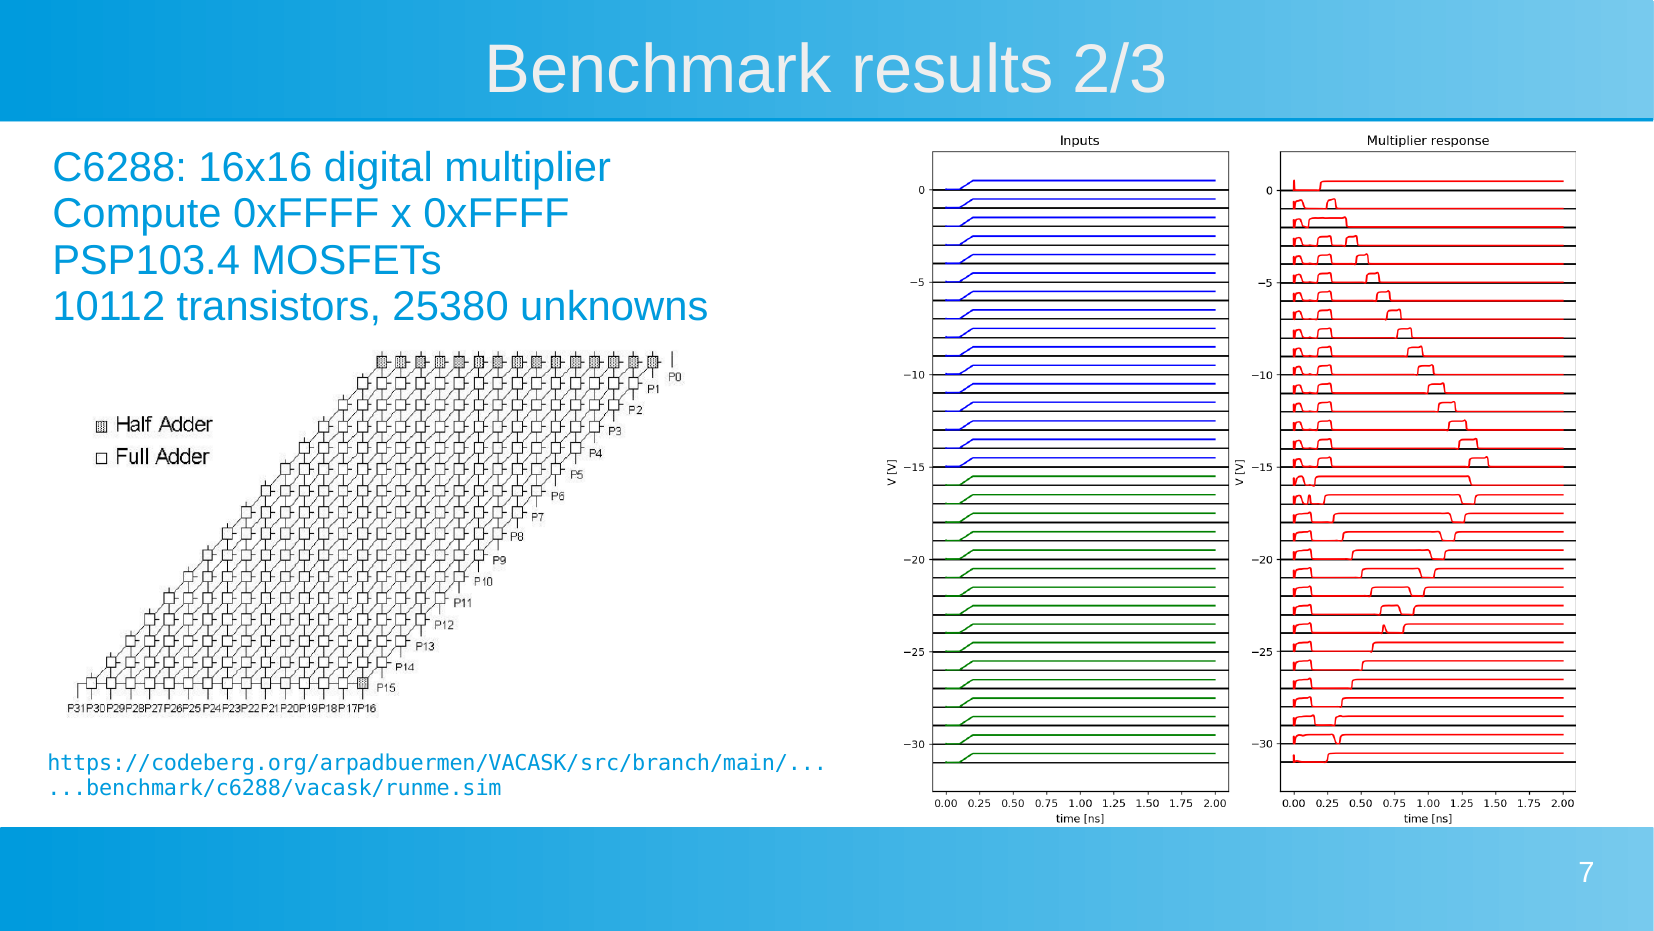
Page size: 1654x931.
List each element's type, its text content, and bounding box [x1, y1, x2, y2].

title Benchmark results 2/3 [59, 29, 1595, 108]
text_box https://codeberg.org/arpadbuermen/VACASK/src/branch/main/... ...benchmark/c6288/vacask/runme.sim [32, 742, 896, 826]
picture [56, 337, 687, 723]
picture [885, 134, 1576, 826]
text_box C6288: 16x16 digital multiplier Compute 0xFFFF x 0xFFFF PSP103.4 MOSFETs 10112 transistors, 25380 unknowns [37, 136, 788, 357]
